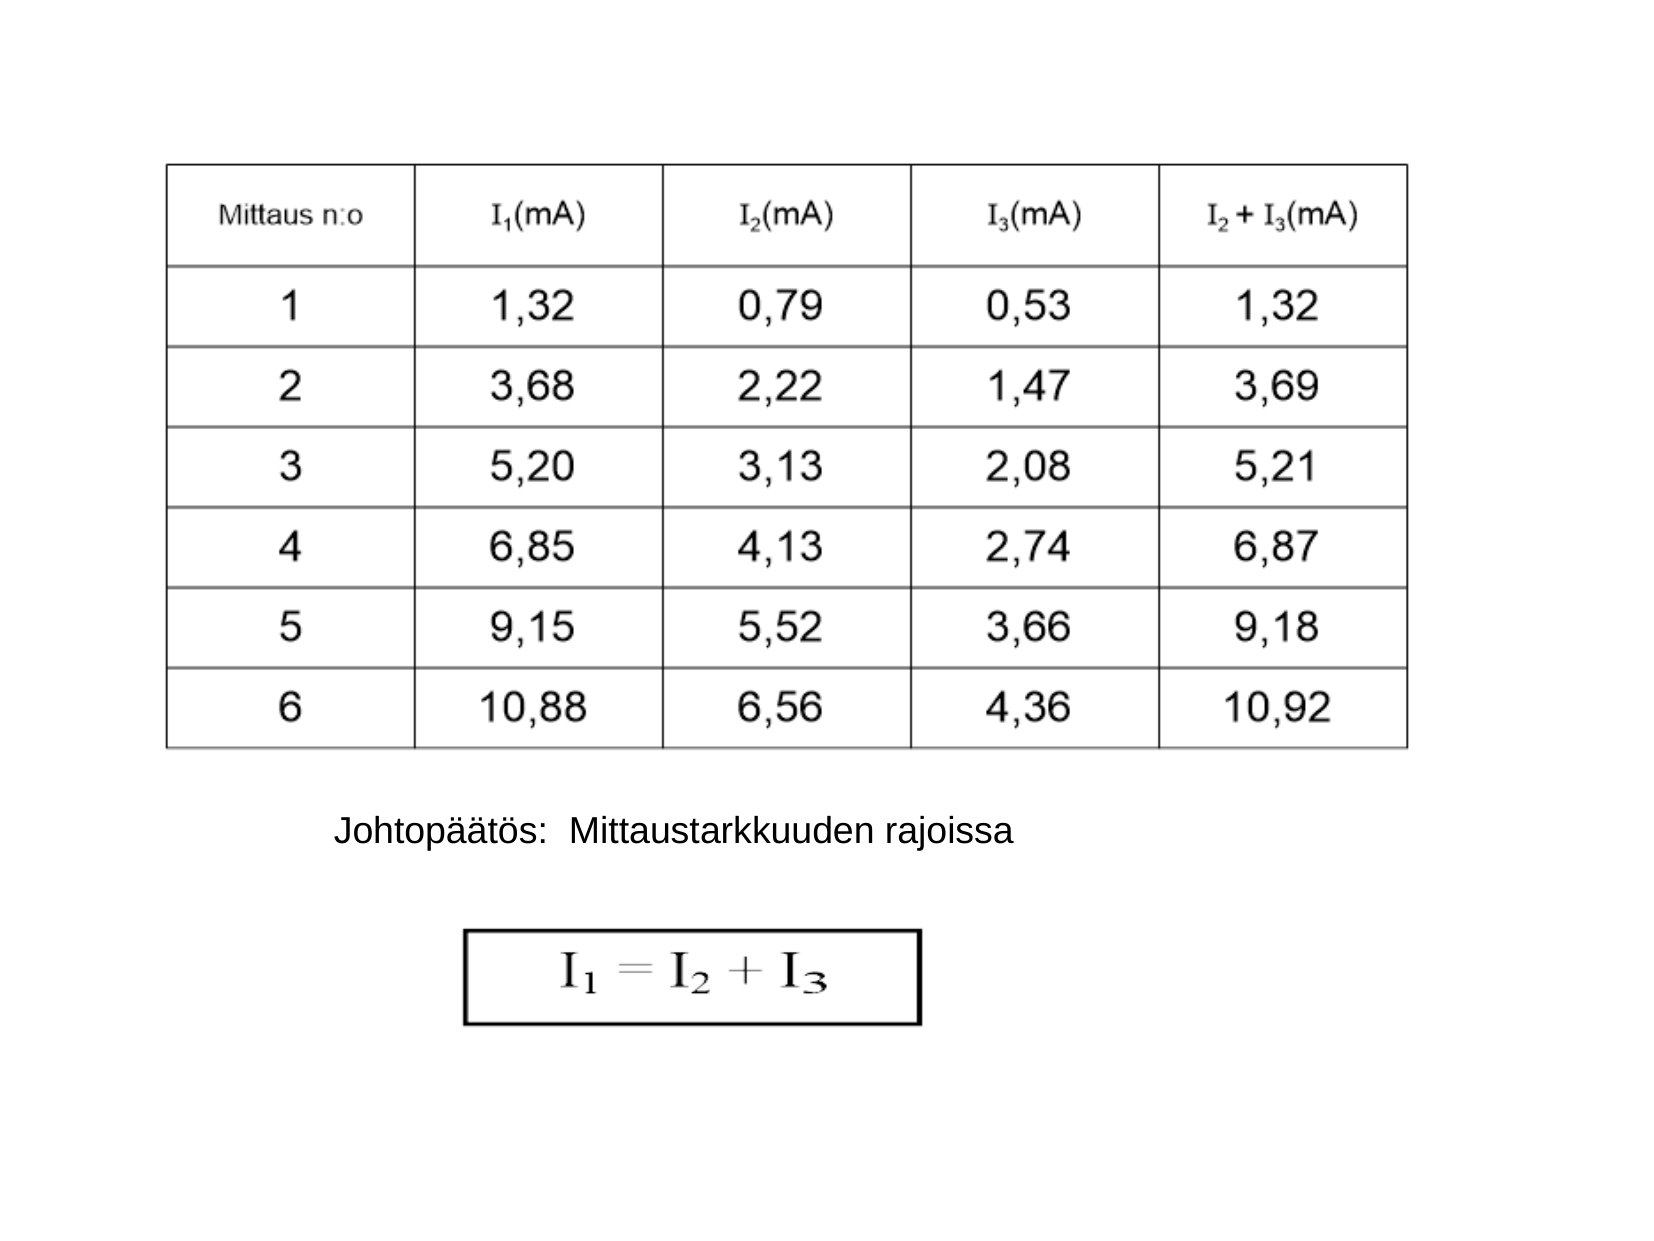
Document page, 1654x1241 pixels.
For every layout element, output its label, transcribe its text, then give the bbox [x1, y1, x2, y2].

picture [437, 902, 958, 1040]
text_box Johtopäätös: Mittaustarkkuuden rajoissa [318, 802, 1029, 863]
picture [106, 101, 1467, 780]
